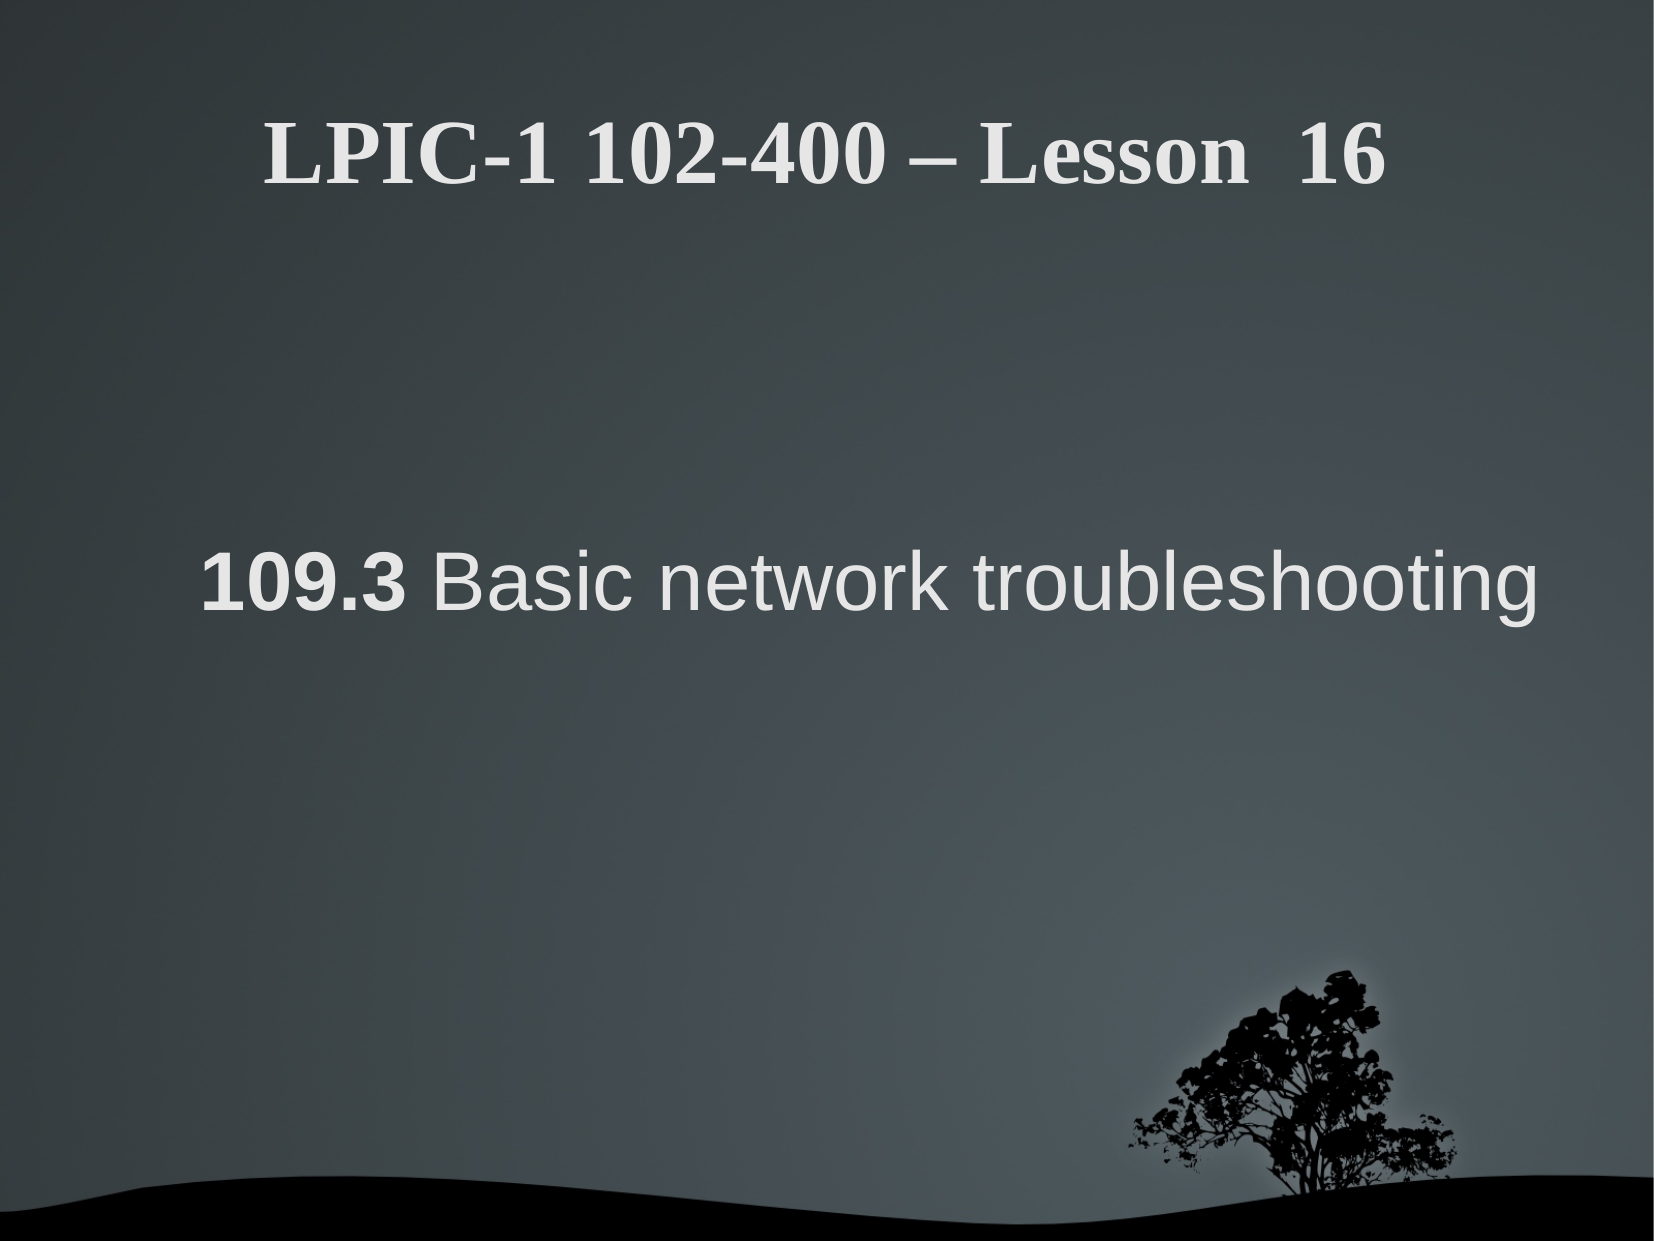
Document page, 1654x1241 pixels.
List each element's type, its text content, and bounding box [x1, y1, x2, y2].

list 109.3 Basic network troubleshooting [82, 290, 1571, 1109]
title LPIC-1 102-400 – Lesson 16 [82, 49, 1571, 257]
picture [0, 0, 1654, 1241]
